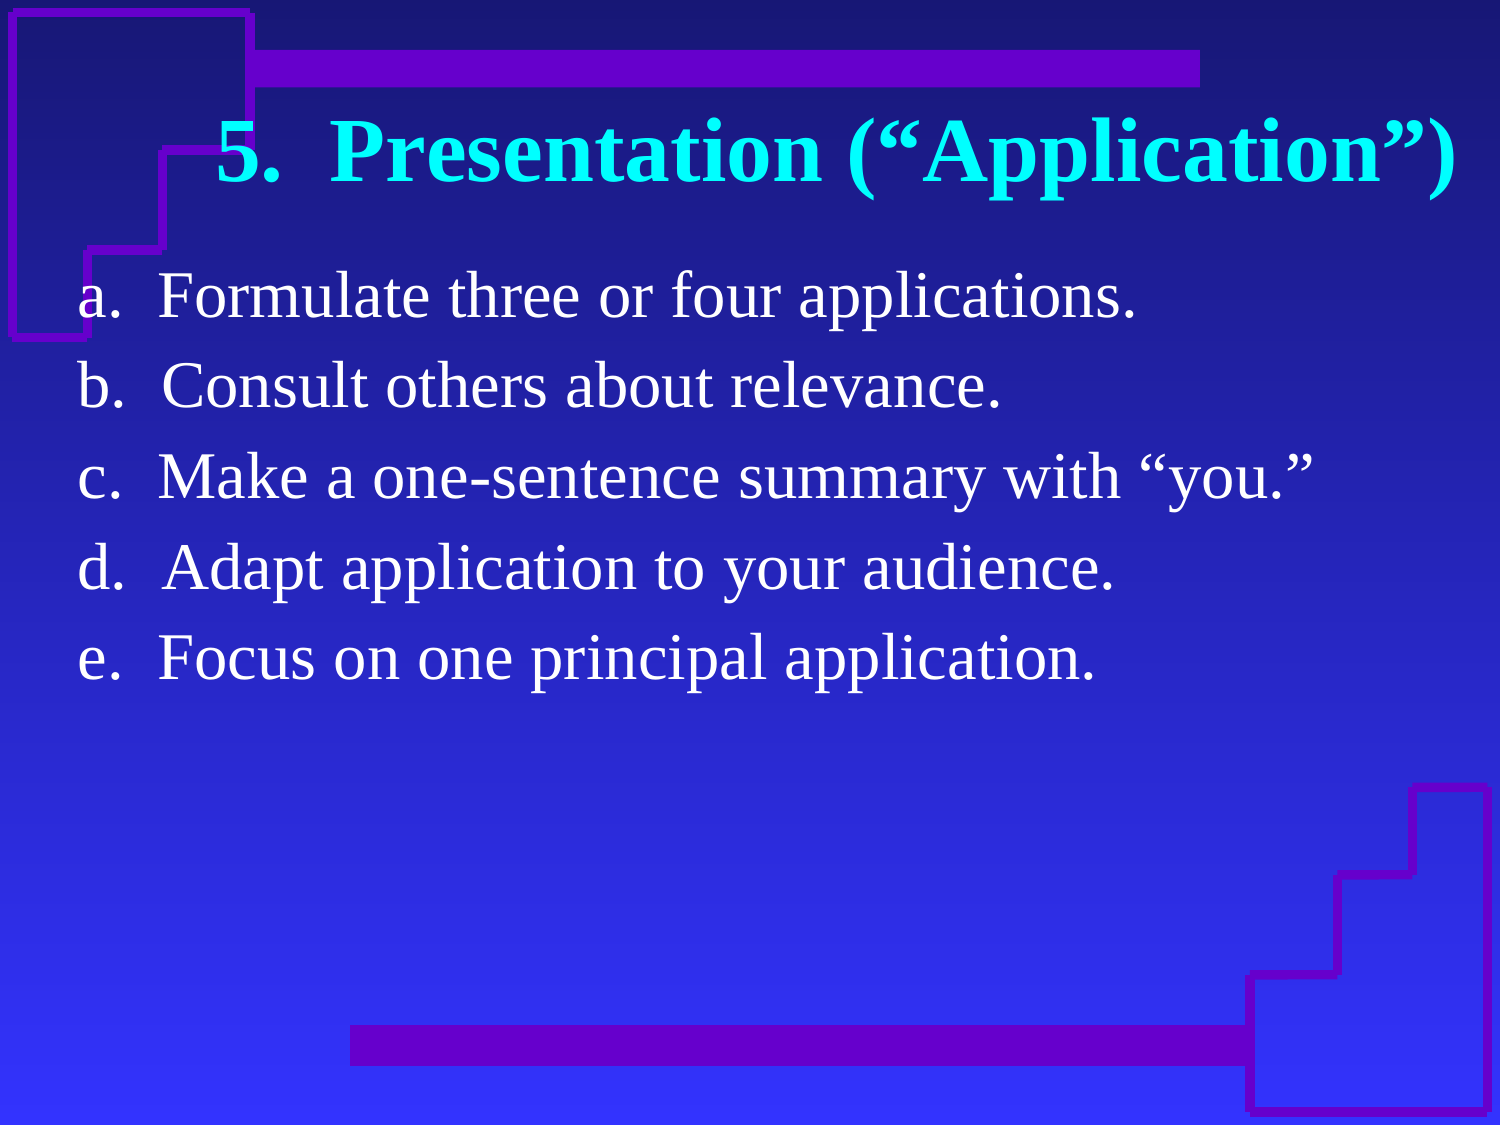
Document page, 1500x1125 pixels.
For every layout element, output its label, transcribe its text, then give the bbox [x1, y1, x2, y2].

title 5. Presentation (“Application”) [199, 87, 1500, 213]
list a. Formulate three or four applications. b. Consult others about relevance. c. Make a one-sentence summary with “you.” d. Adapt application to your audience. e. Focus on one principal application. [62, 249, 1463, 1125]
